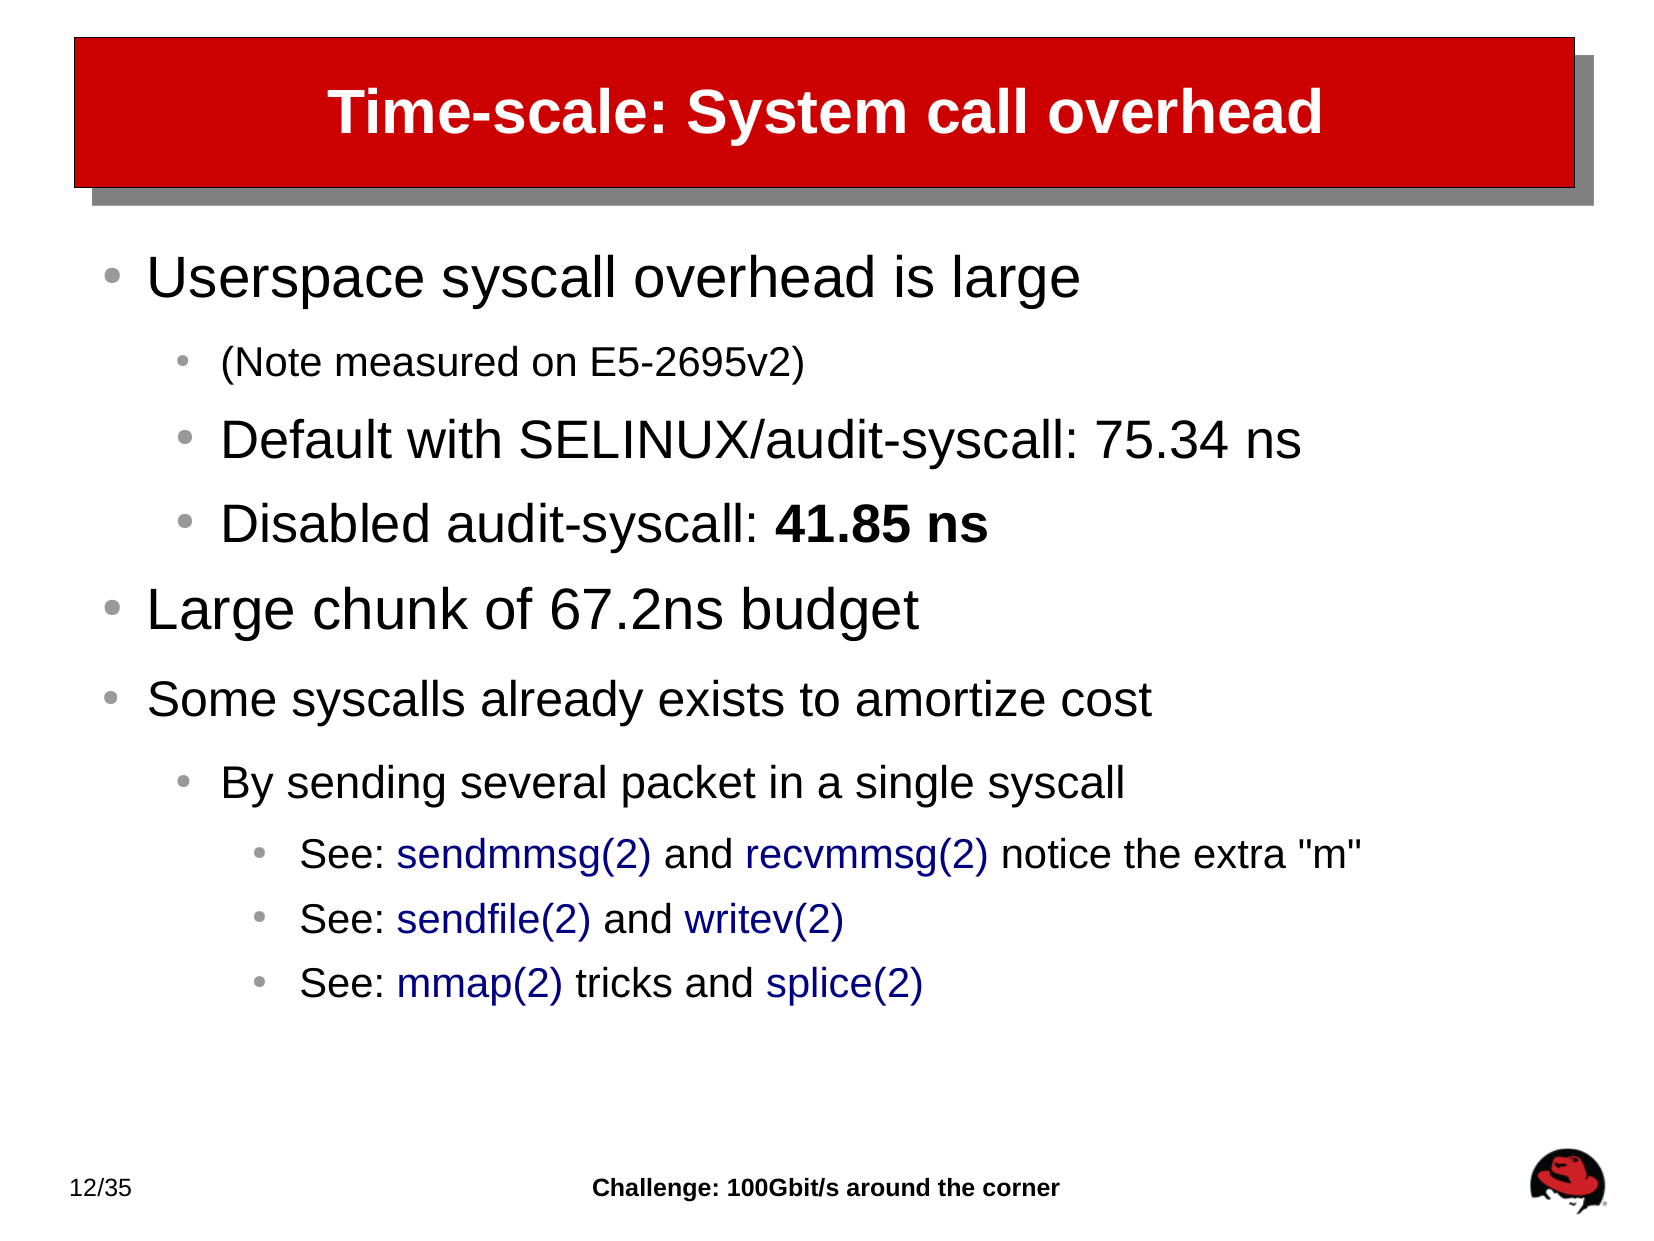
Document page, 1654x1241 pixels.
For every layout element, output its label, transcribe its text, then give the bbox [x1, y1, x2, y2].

list Userspace syscall overhead is large (Note measured on E5-2695v2) Default with SELINUX/audit-syscall: 75.34 ns Disabled audit-syscall: 41.85 ns Large chunk of 67.2ns budget Some syscalls already exists to amortize cost By sending several packet in a single syscall See: sendmmsg(2) and recvmmsg(2) notice the extra "m" See: sendfile(2) and writev(2) See: mmap(2) tricks and splice(2) [86, 244, 1575, 1178]
picture [1529, 1146, 1613, 1224]
title Time-scale: System call overhead [82, 37, 1571, 188]
